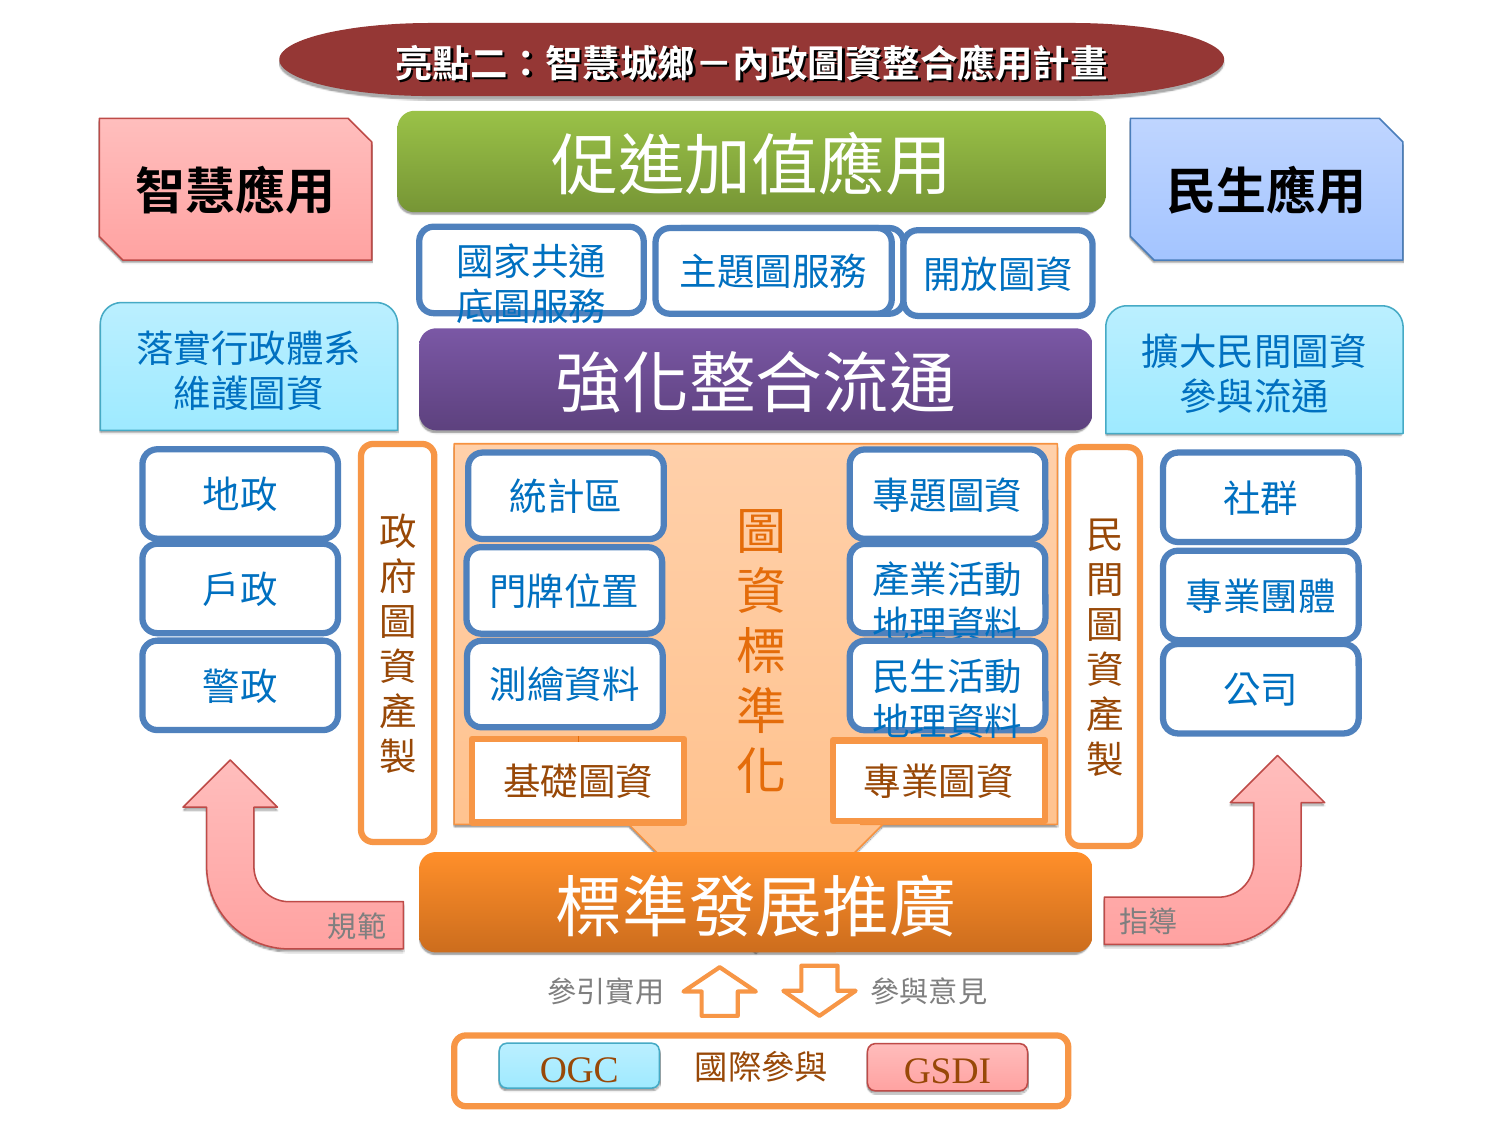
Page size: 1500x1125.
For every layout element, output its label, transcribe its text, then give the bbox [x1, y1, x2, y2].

text_box 強化整合流通 [419, 328, 1093, 431]
text_box 指導 [1104, 896, 1228, 947]
text_box 警政 [142, 640, 339, 731]
text_box 規範 [312, 900, 437, 952]
text_box 標準發展推廣 [419, 852, 1093, 953]
text_box 戶政 [142, 543, 339, 634]
text_box 國家共通底圖服務 [499, 292, 525, 314]
text_box 產業活動地理資料 [849, 543, 1046, 634]
text_box 統計區 [468, 452, 664, 540]
text_box 政府圖資產製 [360, 443, 435, 843]
text_box [183, 759, 312, 949]
text_box 主題圖服務 [655, 228, 892, 314]
text_box 擴大民間圖資參與流通 [1105, 305, 1404, 434]
text_box 參引實用 [532, 965, 684, 1016]
text_box 亮點二：智慧城鄉－內政圖資整合應用計畫 [279, 22, 1225, 97]
text_box 民生應用 [1130, 118, 1403, 261]
text_box 專業團體 [1163, 550, 1359, 641]
text_box 專題圖資 [849, 449, 1046, 539]
text_box 落實行政體系維護圖資 [100, 302, 398, 431]
text_box 智慧應用 [99, 118, 372, 261]
text_box 專業圖資 [833, 740, 1045, 821]
text_box 民間圖資產製 [1068, 447, 1141, 847]
text_box 促進加值應用 [397, 110, 1106, 213]
text_box 參與意見 [855, 965, 1010, 1016]
text_box 地政 [142, 449, 339, 539]
text_box GSDI [867, 1043, 1028, 1091]
text_box [1227, 755, 1325, 944]
text_box 基礎圖資 [472, 739, 684, 822]
text_box OGC [499, 1043, 660, 1089]
text_box [783, 965, 856, 1016]
text_box 社群 [1163, 452, 1359, 543]
text_box 門牌位置 [466, 547, 663, 634]
text_box [683, 967, 756, 1016]
text_box 國際參與 [454, 1035, 1069, 1107]
text_box 國家共通底圖服務 [419, 226, 644, 314]
text_box 公司 [1163, 643, 1359, 734]
text_box [454, 443, 1058, 852]
text_box 民生活動地理資料 [849, 640, 1046, 731]
text_box 開放圖資 [903, 230, 1093, 316]
text_box 測繪資料 [467, 640, 663, 728]
text_box 圖 資 標 準 化 [686, 491, 838, 810]
text_box 主題圖服務 [882, 228, 904, 314]
